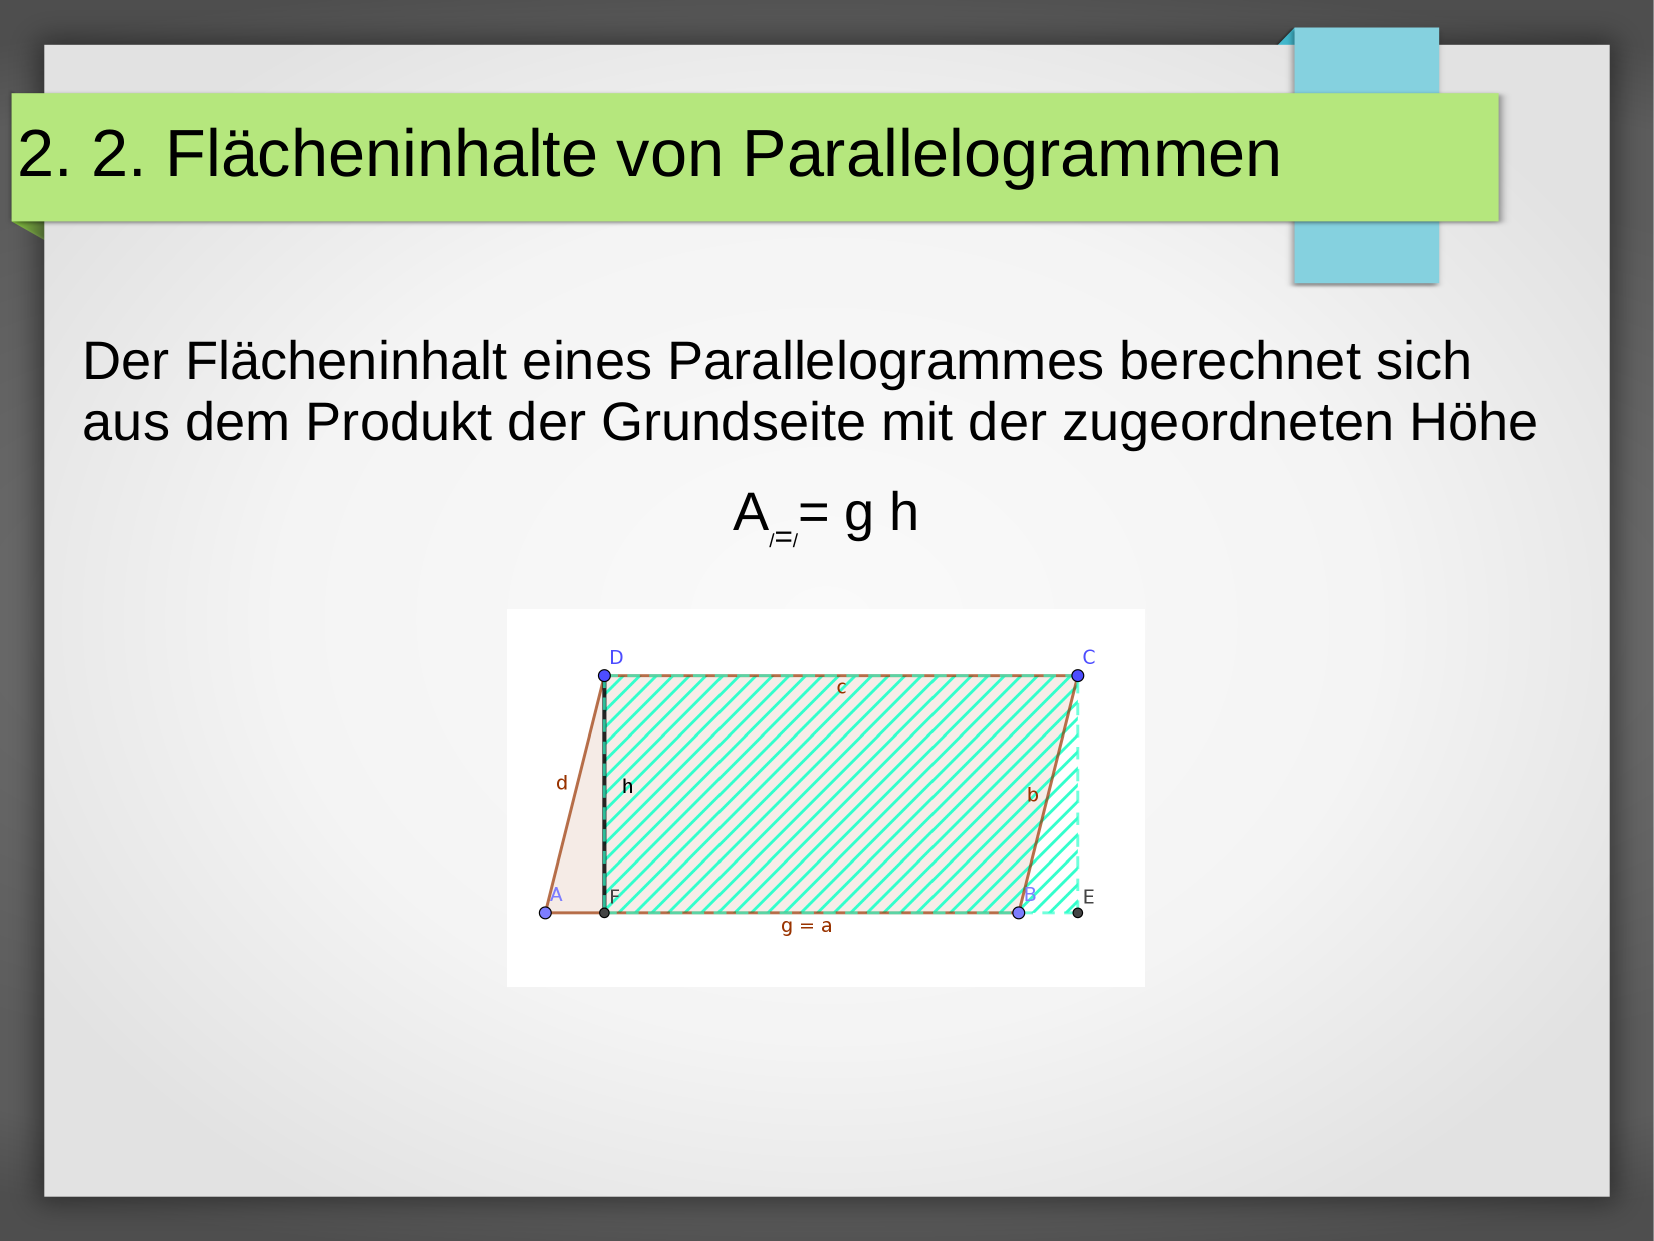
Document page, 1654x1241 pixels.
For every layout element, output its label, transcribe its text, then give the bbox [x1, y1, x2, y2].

title 2. 2. Flächeninhalte von Parallelogrammen [17, 78, 1518, 229]
picture [0, 0, 1654, 1241]
list Der Flächeninhalt eines Parallelogrammes berechnet sich aus dem Produkt der Grundseite mit der zugeordneten Höhe A/=/= g h [82, 330, 1571, 1050]
